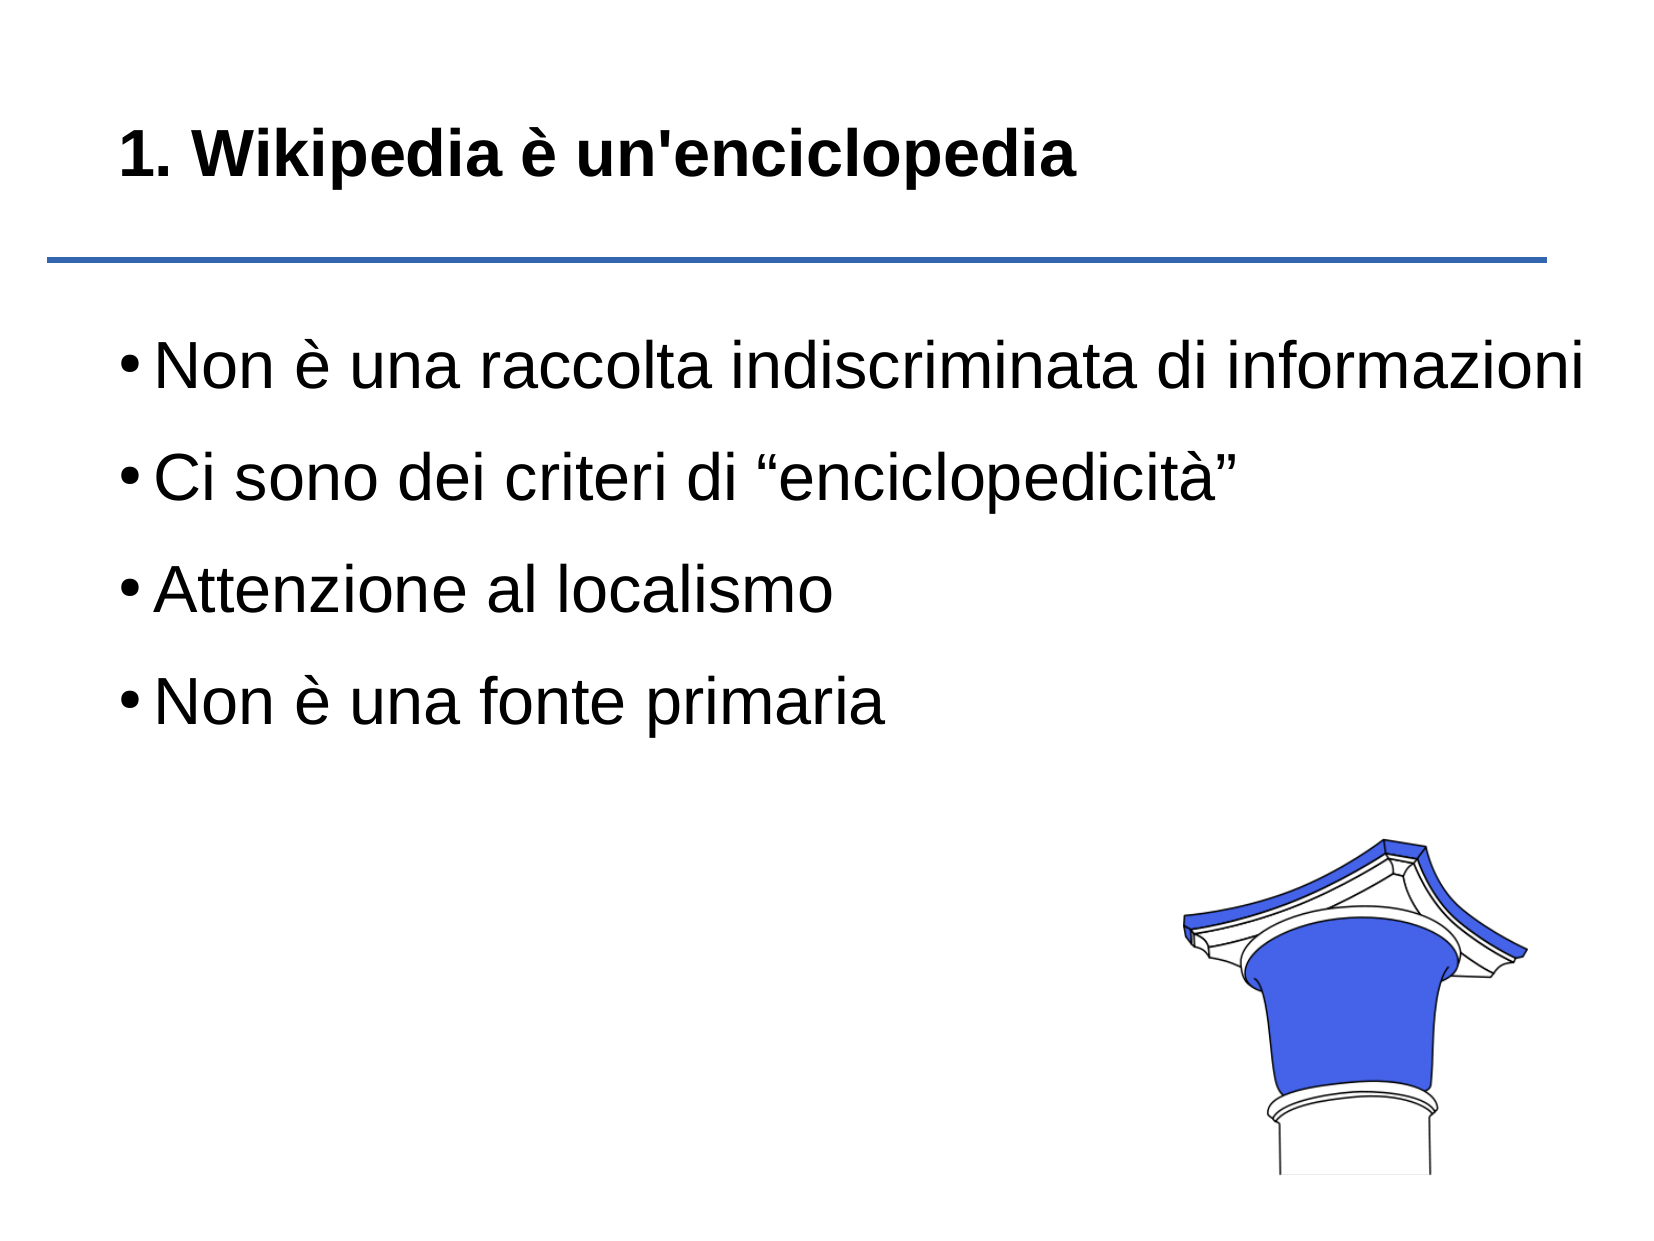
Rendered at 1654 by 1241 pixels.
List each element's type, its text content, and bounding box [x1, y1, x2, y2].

picture [1181, 1170, 1530, 1176]
title 1. Wikipedia è un'enciclopedia [118, 49, 1571, 257]
subtitle Non è una raccolta indiscriminata di informazioni Ci sono dei criteri di “enciclopedicità” Attenzione al localismo Non è una fonte primaria [118, 290, 1595, 1170]
